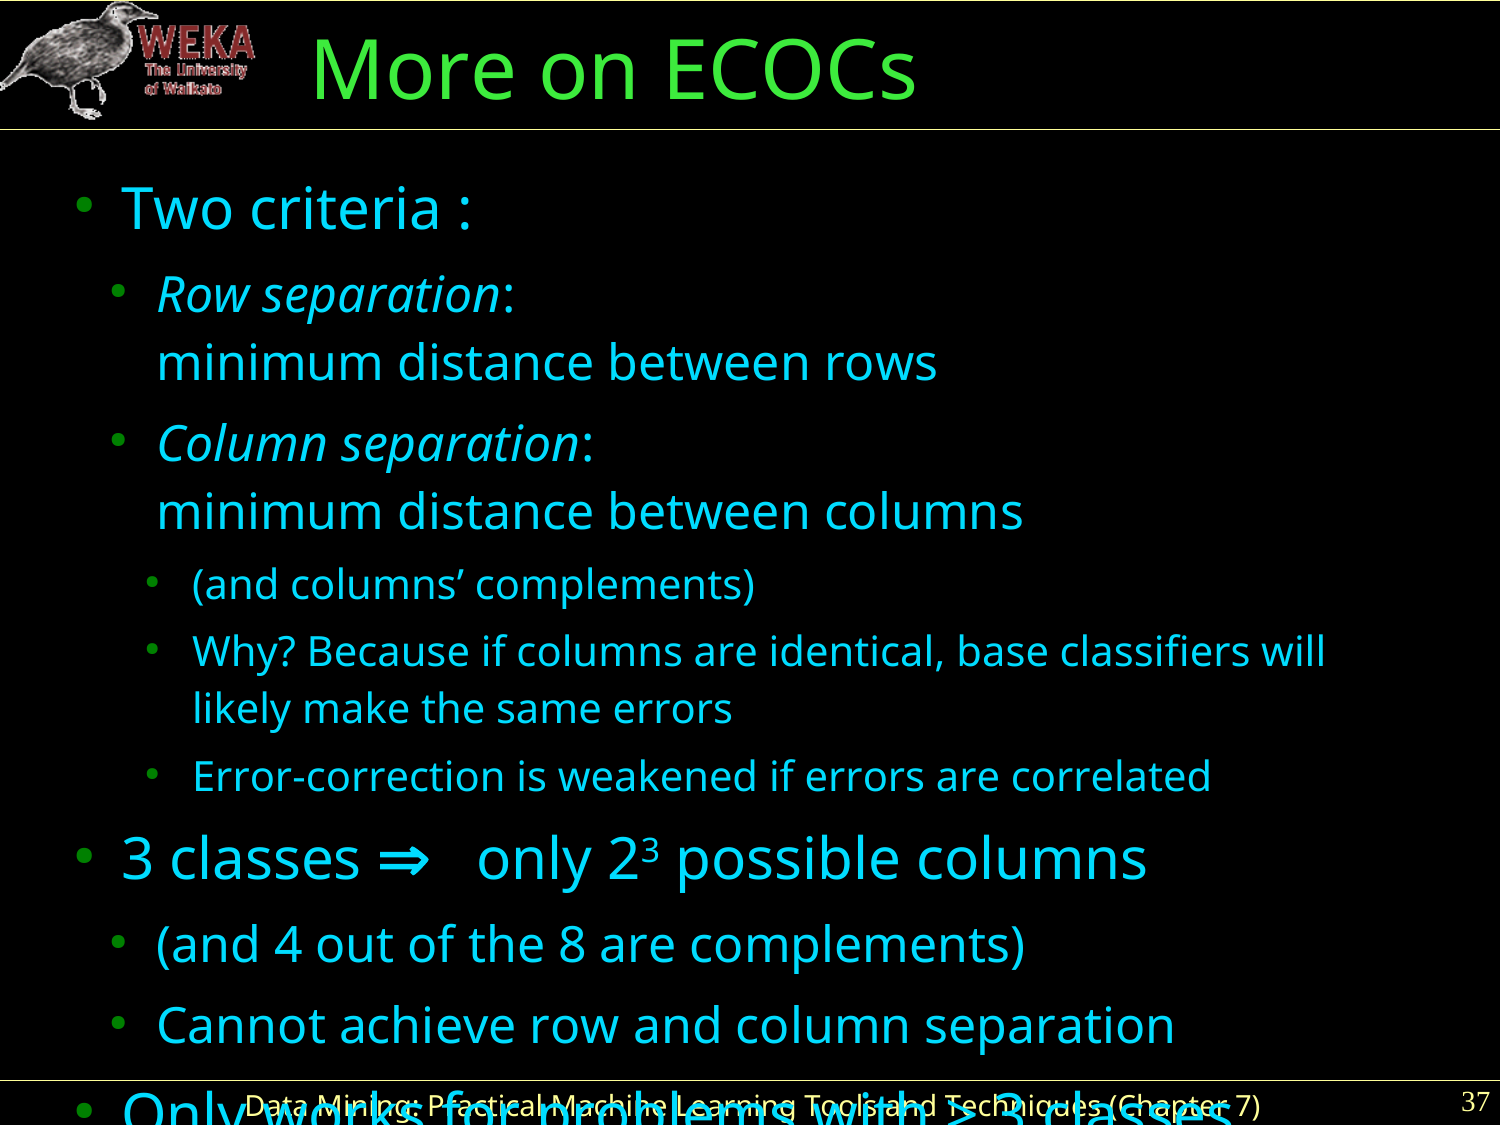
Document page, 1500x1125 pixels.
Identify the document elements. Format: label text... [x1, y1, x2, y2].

text_box Two criteria : Row separation: minimum distance between rows Column separation: minimum distance between columns (and columns’ complements) Why? Because if columns are identical, base classifiers will likely make the same errors Error-correction is weakened if errors are correlated 3 classes  only 23 possible columns (and 4 out of the 8 are complements) Cannot achieve row and column separation Only works for problems with > 3 classes [59, 159, 1447, 1023]
picture [0, 1, 266, 129]
title More on ECOCs [295, 0, 1500, 148]
